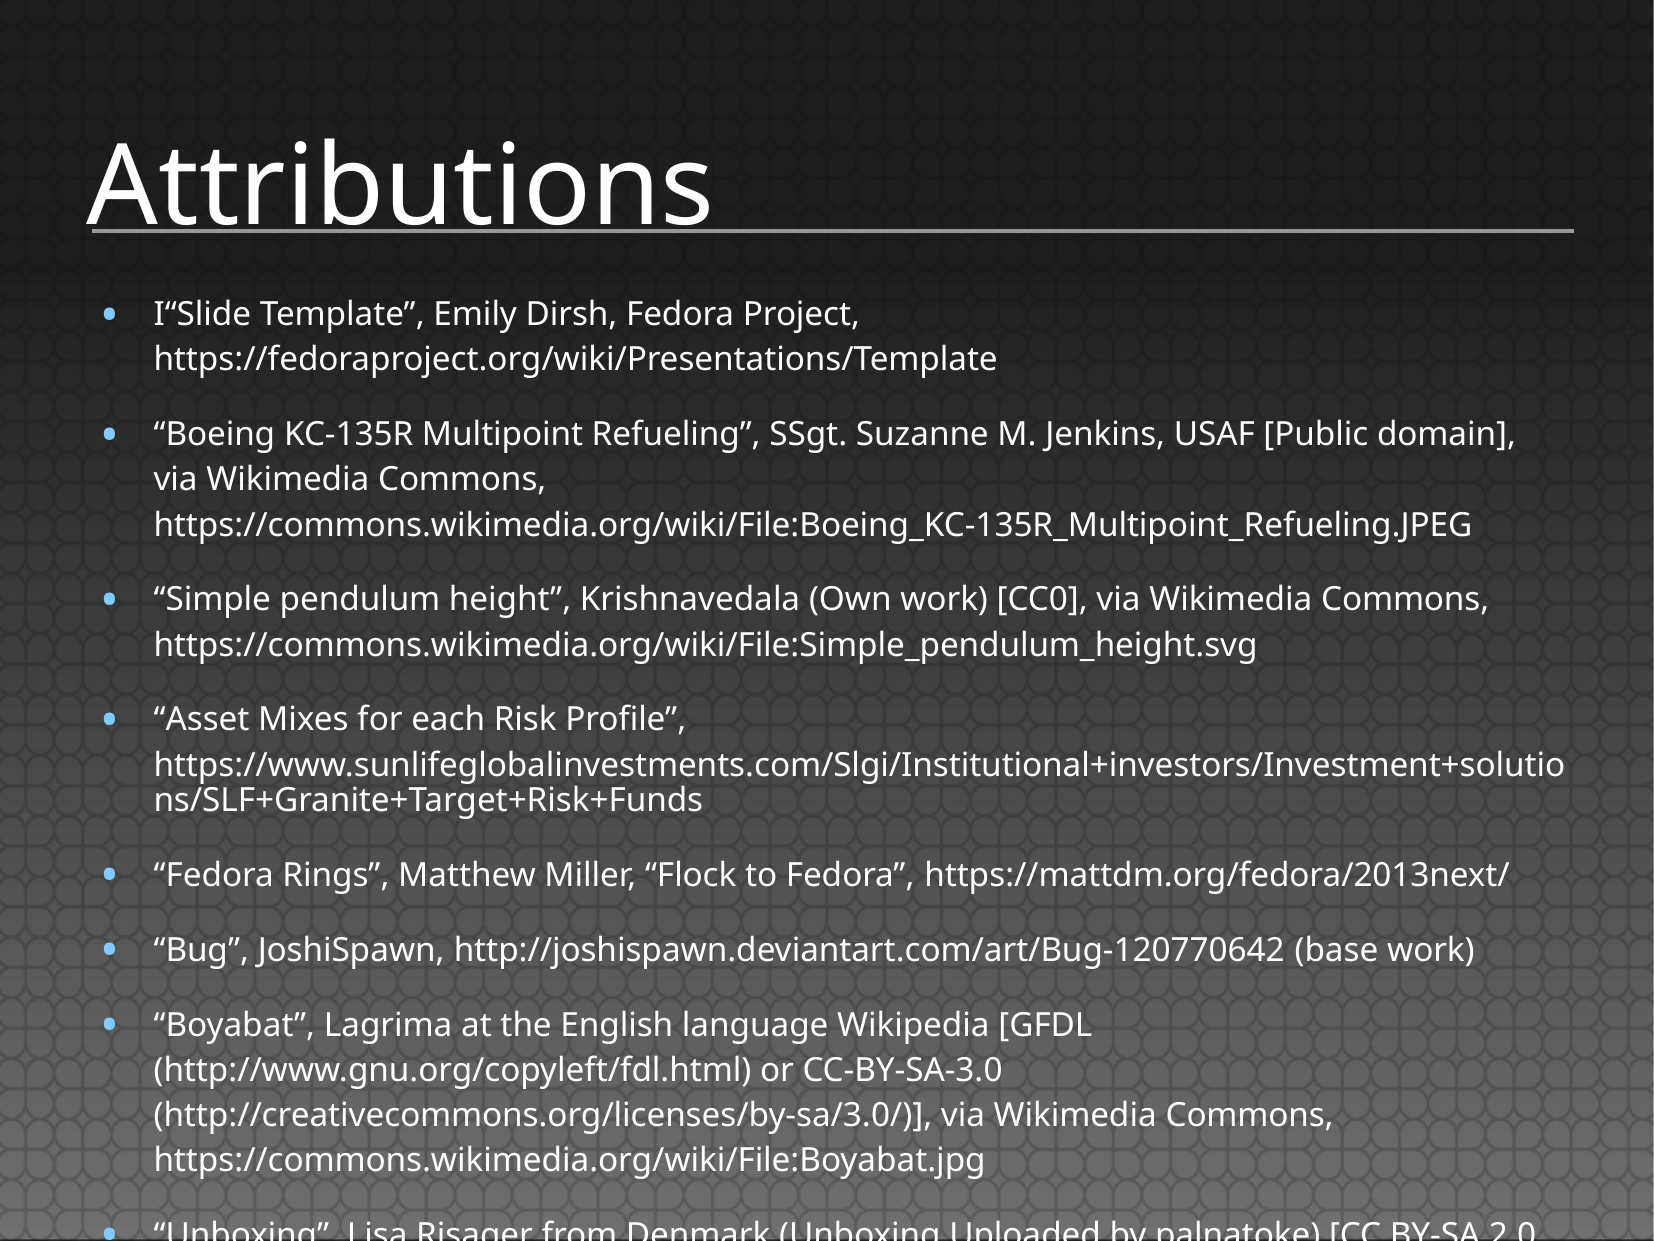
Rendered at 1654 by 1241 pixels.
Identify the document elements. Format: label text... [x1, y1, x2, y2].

picture [1395, 1225, 1405, 1232]
picture [505, 1230, 514, 1235]
picture [839, 1230, 849, 1241]
picture [603, 1230, 612, 1241]
picture [819, 1230, 828, 1241]
title Attributions [86, 84, 1576, 277]
picture [979, 1230, 989, 1241]
picture [859, 1230, 869, 1241]
picture [571, 1230, 581, 1241]
picture [235, 1230, 245, 1241]
picture [216, 1230, 226, 1241]
picture [655, 1230, 664, 1235]
picture [1007, 1230, 1017, 1241]
picture [1395, 1235, 1406, 1241]
picture [1161, 1230, 1171, 1241]
list I“Slide Template”, Emily Dirsh, Fedora Project, https://fedoraproject.org/wiki/Presentations/Template “Boeing KC-135R Multipoint Refueling”, SSgt. Suzanne M. Jenkins, USAF [Public domain], via Wikimedia Commons, https://commons.wikimedia.org/wiki/File:Boeing_KC-135R_Multipoint_Refueling.JPEG “Simple pendulum height”, Krishnavedala (Own work) [CC0], via Wikimedia Commons, https://commons.wikimedia.org/wiki/File:Simple_pendulum_height.svg “Asset Mixes for each Risk Profile”, https://www.sunlifeglobalinvestments.com/Slgi/Institutional+investors/Investment+solutions/SLF+Granite+Target+Risk+Funds “Fedora Rings”, Matthew Miller, “Flock to Fedora”, https://mattdm.org/fedora/2013next/ “Bug”, JoshiSpawn, http://joshispawn.deviantart.com/art/Bug-120770642 (base work) “Boyabat”, Lagrima at the English language Wikipedia [GFDL (http://www.gnu.org/copyleft/fdl.html) or CC-BY-SA-3.0 (http://creativecommons.org/licenses/by-sa/3.0/)], via Wikimedia Commons, https://commons.wikimedia.org/wiki/File:Boyabat.jpg “Unboxing”, Lisa Risager from Denmark (Unboxing Uploaded by palnatoke) [CC BY-SA 2.0 (http://creativecommons.org/licenses/by-sa/2.0)], via Wikimedia Commons, https://commons.wikimedia.org/wiki/File%3AUnboxing_(8660855980).jpg [82, 290, 1571, 1191]
picture [1208, 1230, 1217, 1241]
picture [1085, 1230, 1095, 1241]
picture [0, 0, 1654, 1241]
picture [301, 1230, 311, 1241]
picture [1046, 1230, 1056, 1241]
picture [1296, 1230, 1305, 1235]
picture [631, 1225, 644, 1241]
picture [674, 1230, 683, 1241]
picture [1522, 1224, 1531, 1241]
picture [695, 1230, 703, 1241]
picture [195, 1230, 204, 1241]
picture [282, 1230, 291, 1241]
picture [1115, 1230, 1125, 1241]
picture [422, 1225, 431, 1234]
picture [905, 1230, 914, 1241]
picture [485, 1230, 495, 1241]
picture [592, 1230, 600, 1241]
picture [1066, 1230, 1075, 1235]
picture [925, 1230, 935, 1241]
picture [1258, 1230, 1268, 1241]
picture [1465, 1226, 1472, 1236]
picture [706, 1230, 715, 1241]
